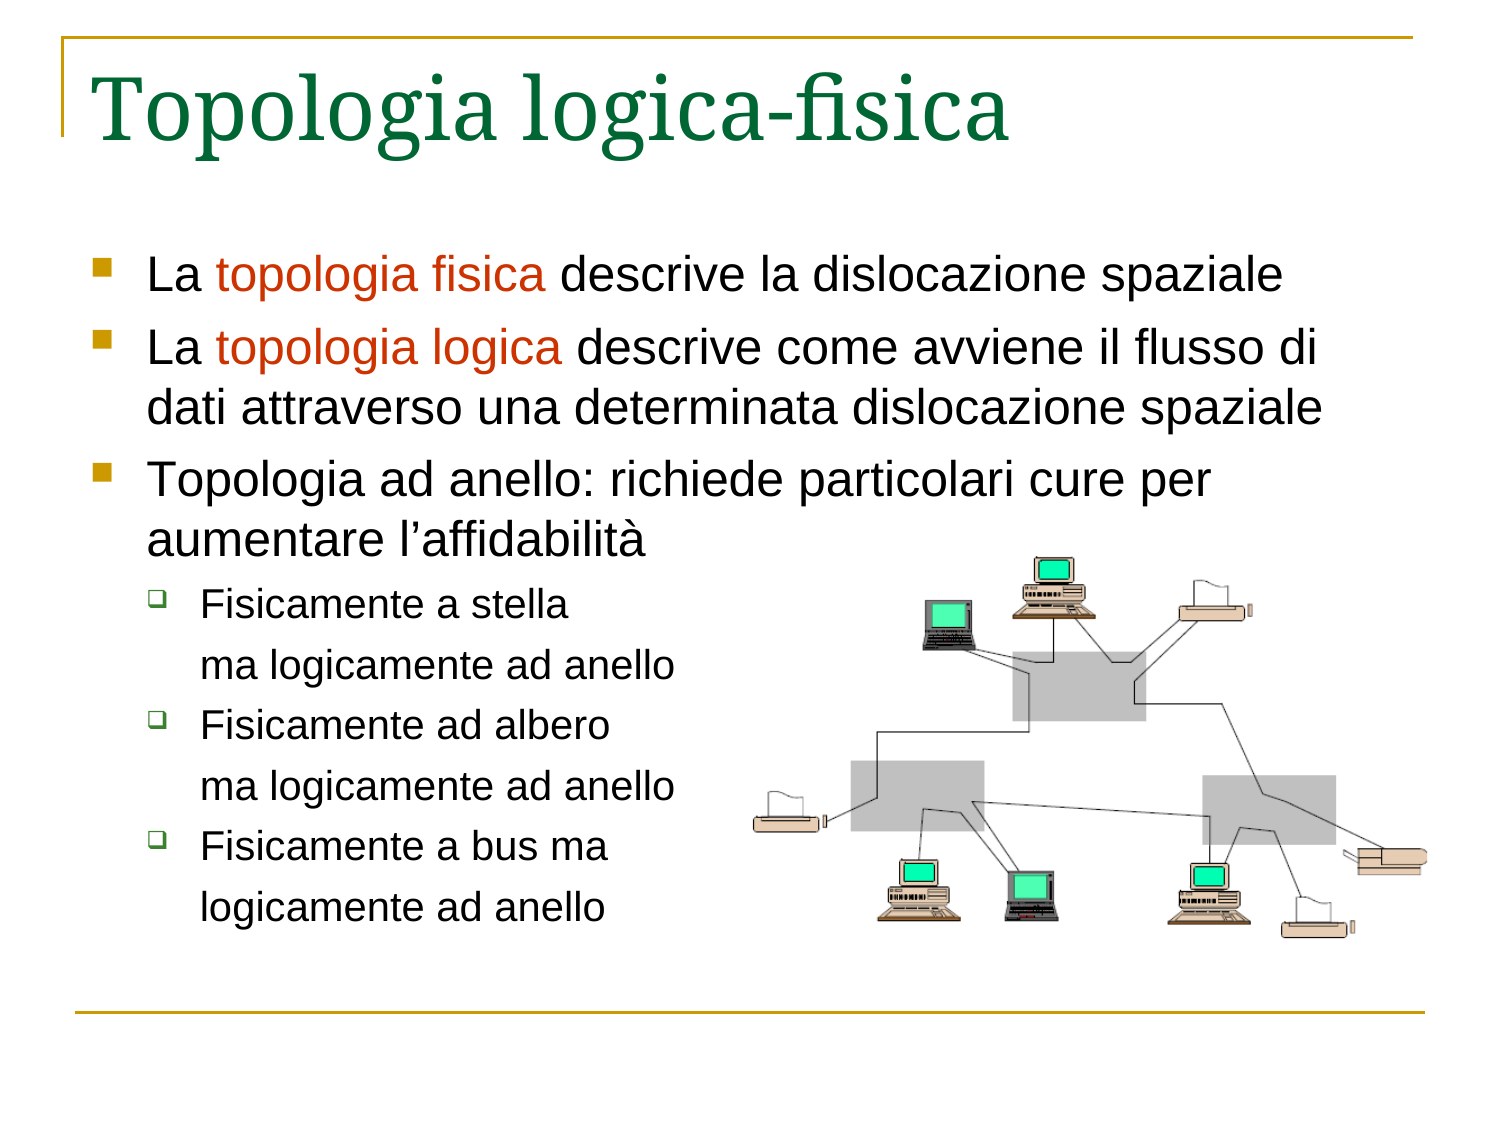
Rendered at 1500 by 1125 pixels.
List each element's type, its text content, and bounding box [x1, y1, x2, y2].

picture [689, 527, 1480, 973]
title Topologia logica-fisica [75, 45, 1426, 233]
list La topologia fisica descrive la dislocazione spaziale La topologia logica descrive come avviene il flusso di dati attraverso una determinata dislocazione spaziale Topologia ad anello: richiede particolari cure per aumentare l’affidabilità Fisicamente a stella ma logicamente ad anello Fisicamente ad albero ma logicamente ad anello Fisicamente a bus ma logicamente ad anello [75, 234, 1426, 1006]
